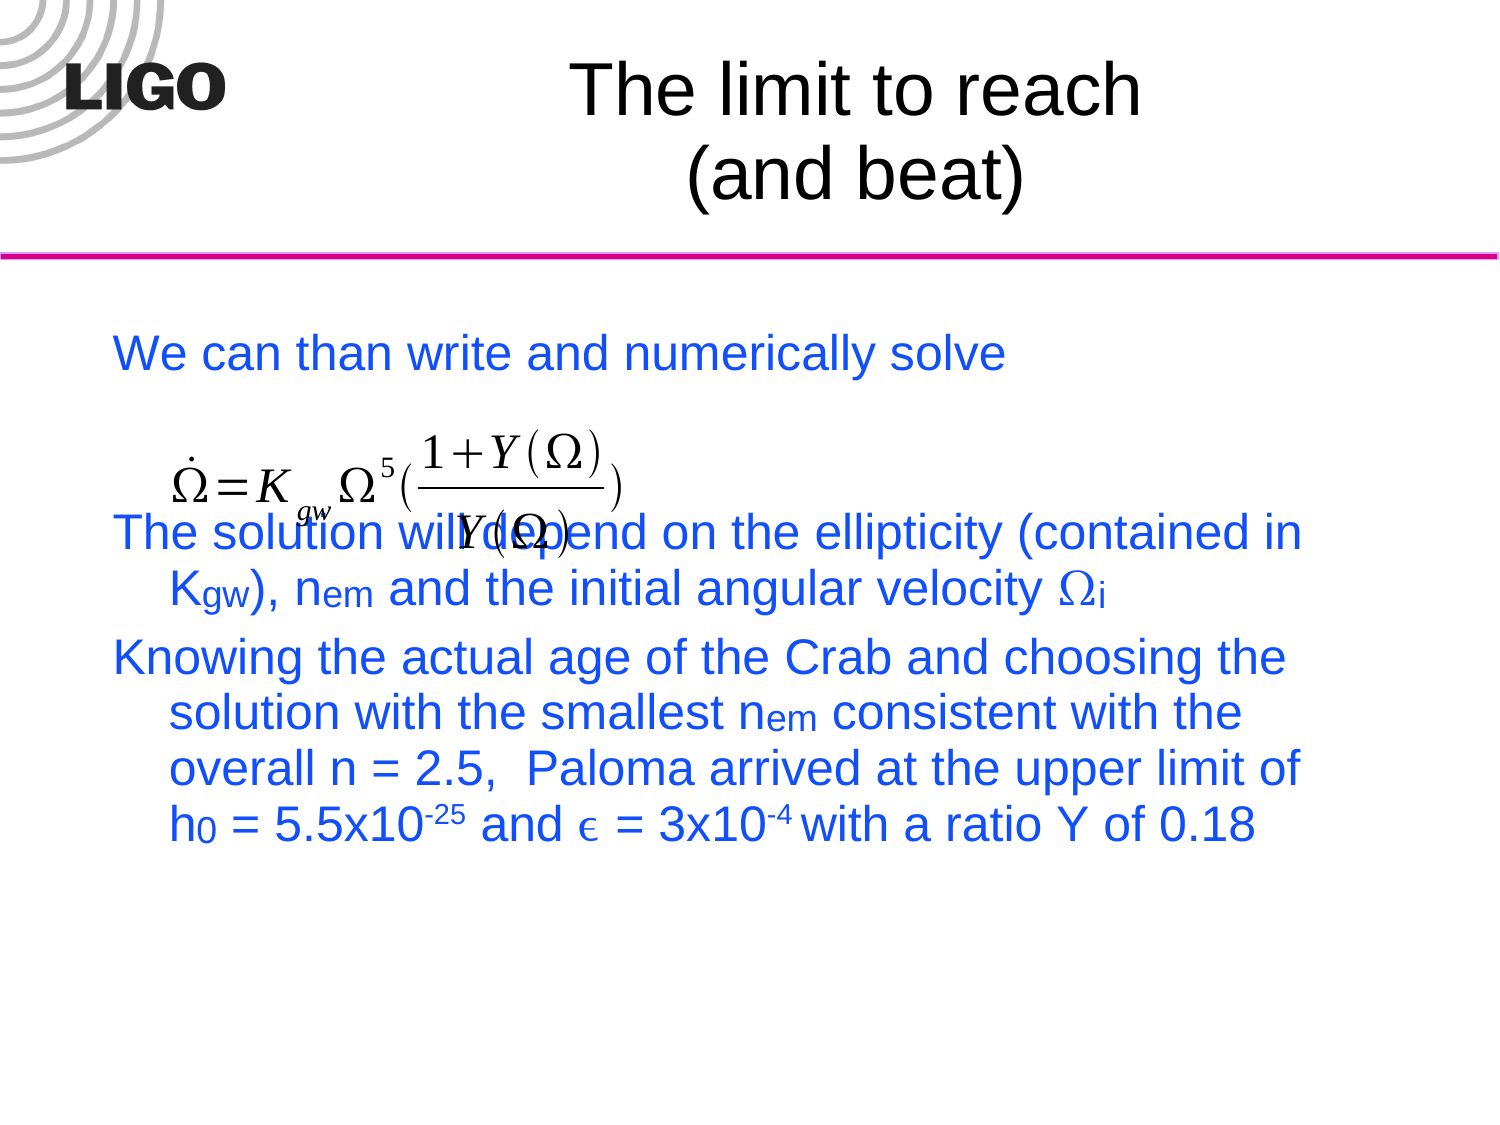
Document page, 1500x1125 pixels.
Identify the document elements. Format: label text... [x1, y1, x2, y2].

title The limit to reach (and beat) [262, 19, 1450, 243]
chart [157, 412, 638, 563]
list We can than write and numerically solve The solution will depend on the ellipticity (contained in Kgw), nem and the initial angular velocity i Knowing the actual age of the Crab and choosing the solution with the smallest nem consistent with the overall n = 2.5, Paloma arrived at the upper limit of h0 = 5.5x10-25 and  = 3x10-4 with a ratio Y of 0.18 [112, 324, 1388, 1045]
